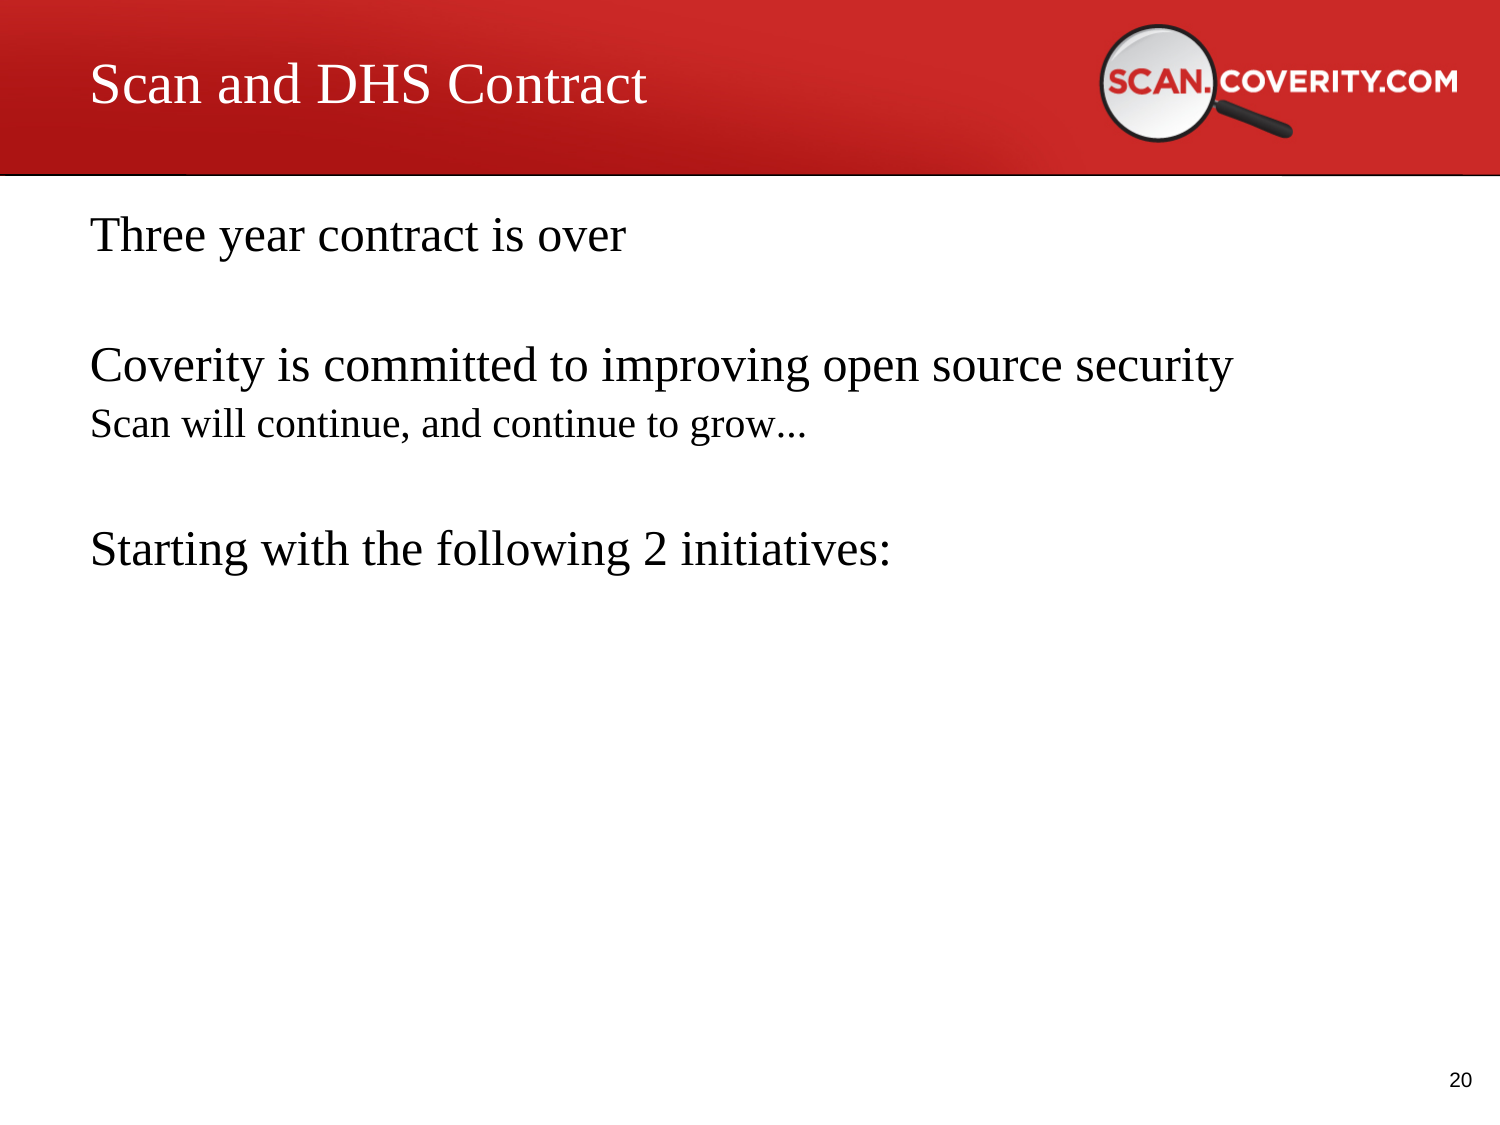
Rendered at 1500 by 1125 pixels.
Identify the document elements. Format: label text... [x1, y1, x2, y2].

list Three year contract is over Coverity is committed to improving open source security Scan will continue, and continue to grow... Starting with the following 2 initiatives: [75, 199, 1426, 967]
text_box 1 [1137, 1062, 1488, 1103]
picture [0, 0, 1500, 174]
title Scan and DHS Contract [74, 24, 1100, 143]
